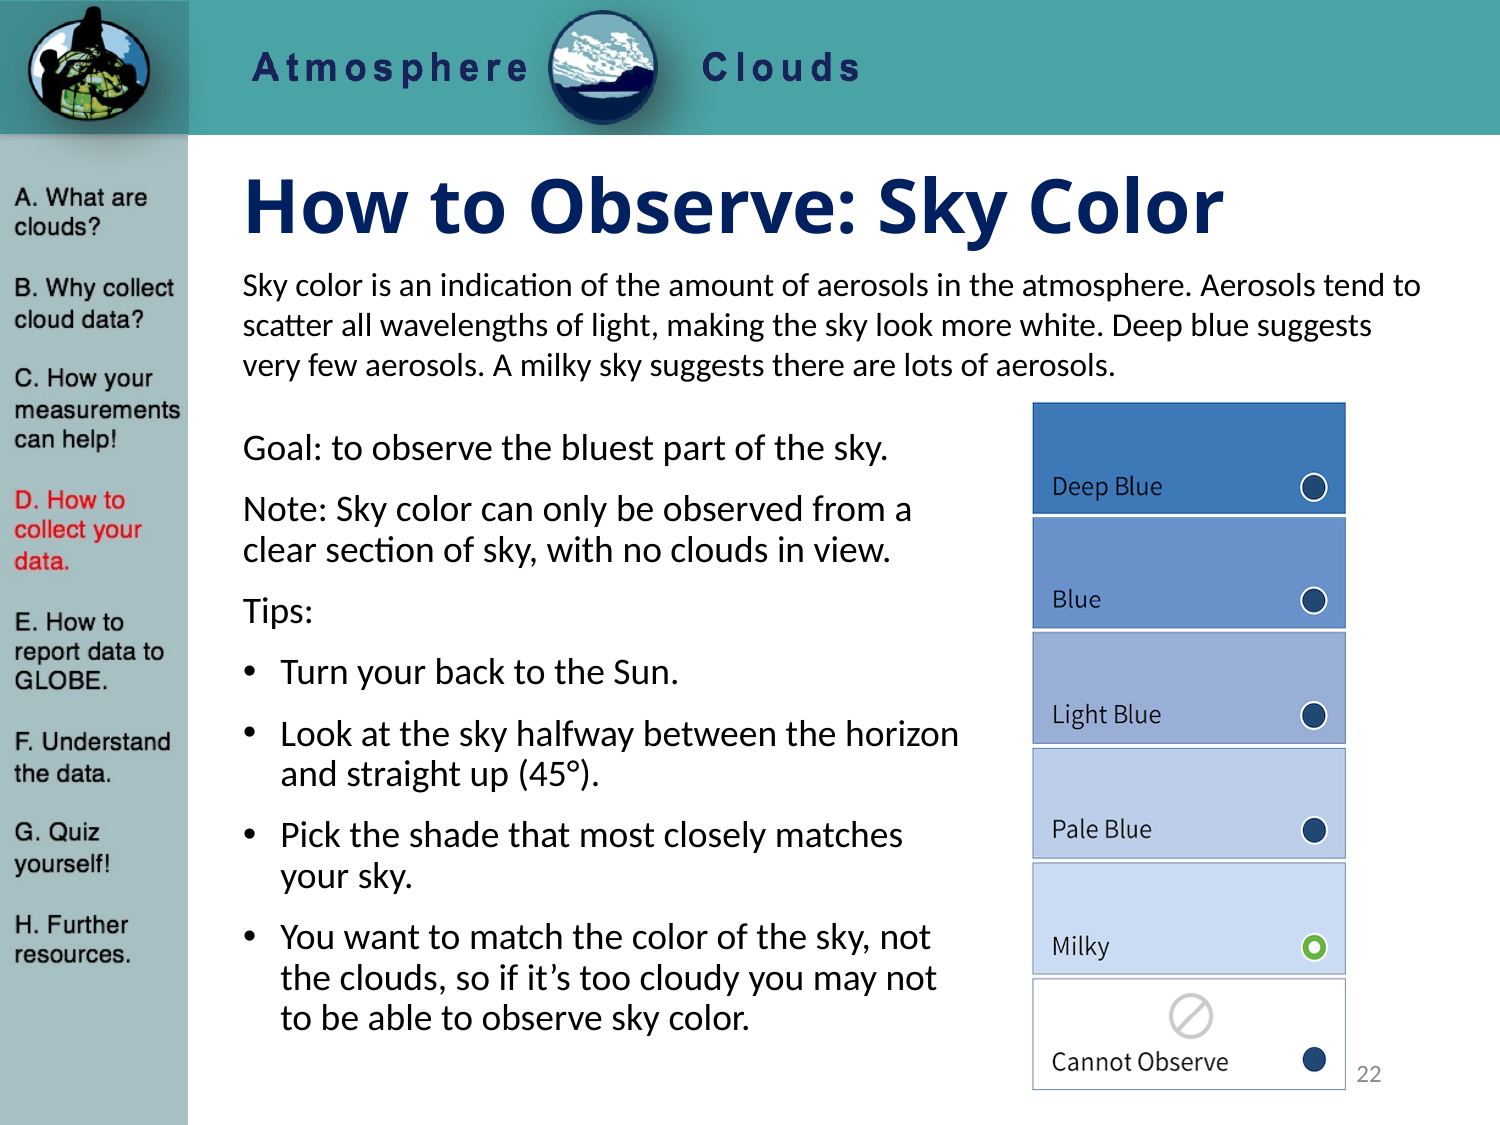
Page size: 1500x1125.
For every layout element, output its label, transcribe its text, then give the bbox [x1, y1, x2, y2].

picture [1019, 391, 1351, 1097]
text_box Sky color is an indication of the amount of aerosols in the atmosphere. Aerosols tend to scatter all wavelengths of light, making the sky look more white. Deep blue suggests very few aerosols. A milky sky suggests there are lots of aerosols. [227, 255, 1442, 391]
list Goal: to observe the bluest part of the sky. Note: Sky color can only be observed from a clear section of sky, with no clouds in view. Tips: Turn your back to the Sun. Look at the sky halfway between the horizon and straight up (45°). Pick the shade that most closely matches your sky. You want to match the color of the sky, not the clouds, so if it’s too cloudy you may not to be able to observe sky color. [228, 420, 980, 1125]
slide_number <number> [1059, 1042, 1397, 1103]
picture [0, 0, 1500, 1125]
title How to Observe: Sky Color [228, 100, 1397, 255]
